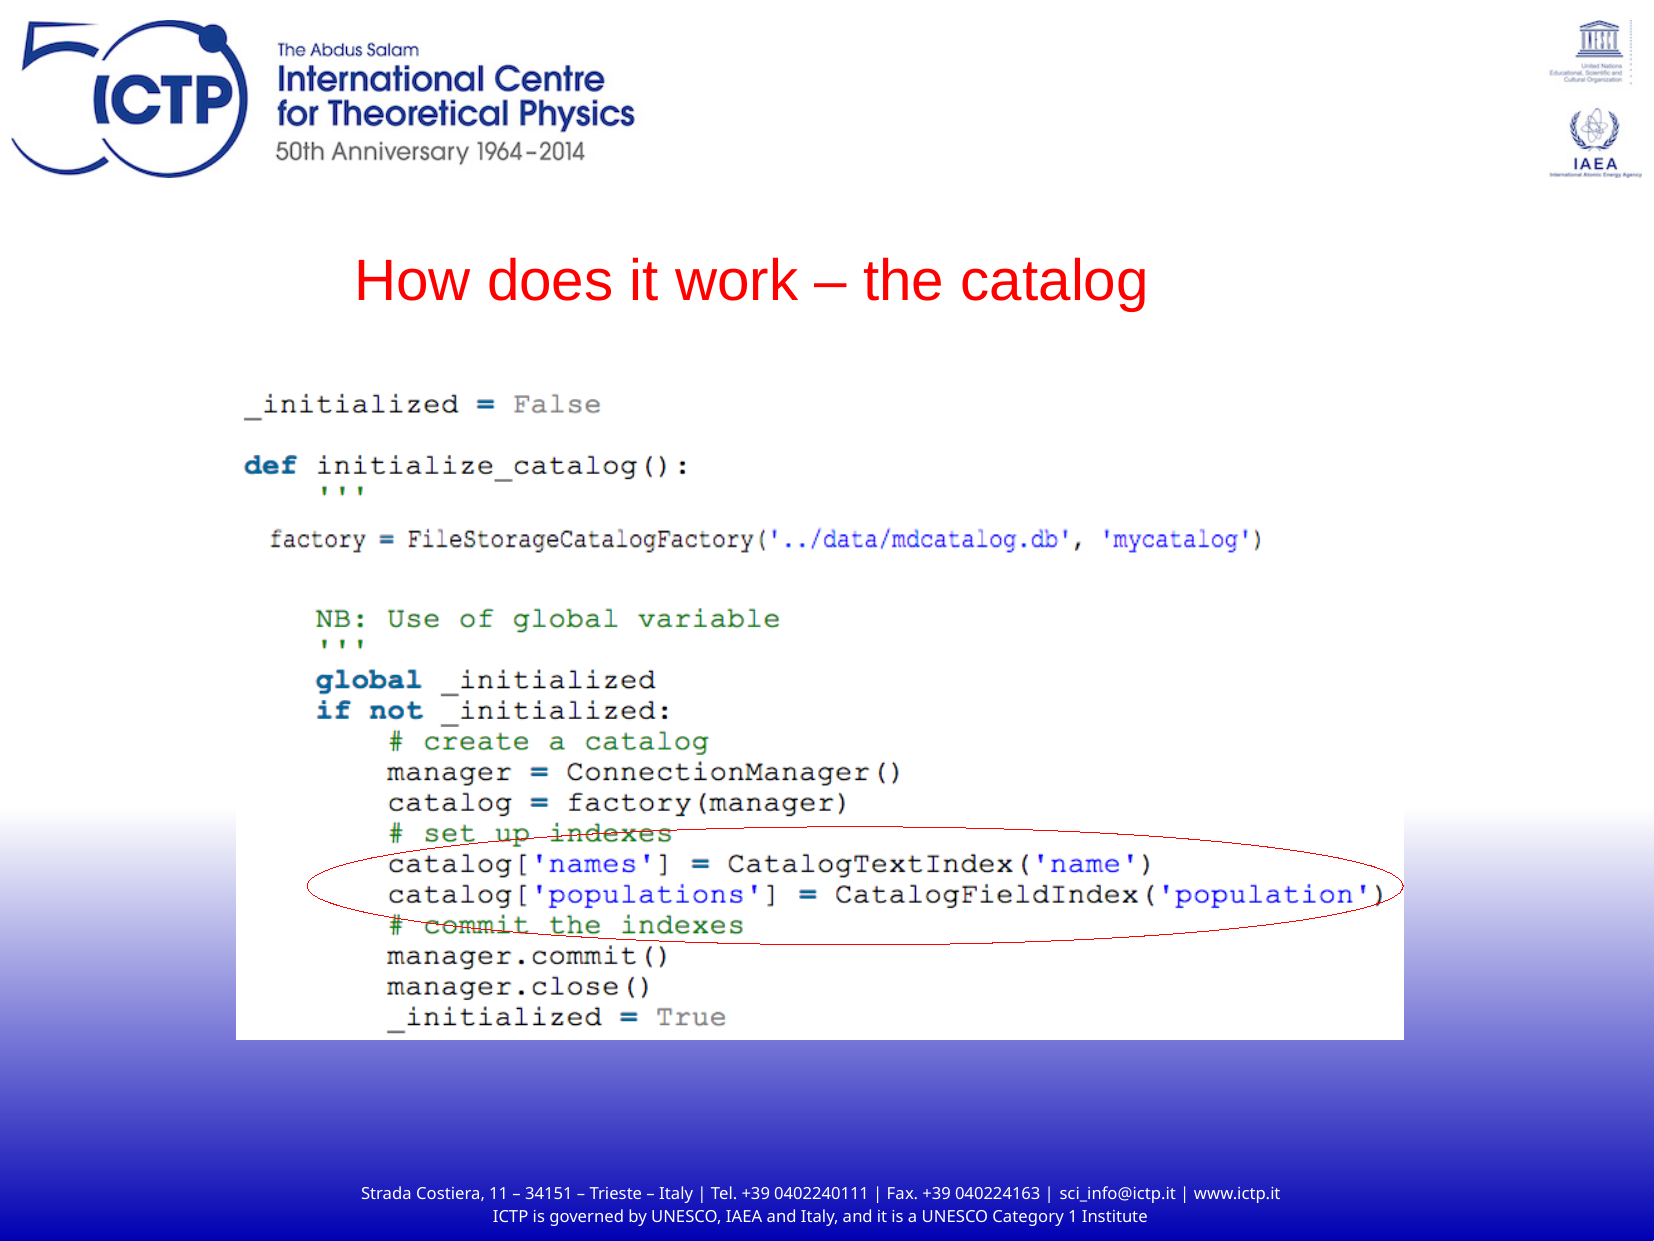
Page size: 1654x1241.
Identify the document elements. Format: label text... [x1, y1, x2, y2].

picture [236, 382, 1404, 1040]
picture [11, 20, 1642, 178]
title How does it work – the catalog [354, 218, 1571, 343]
